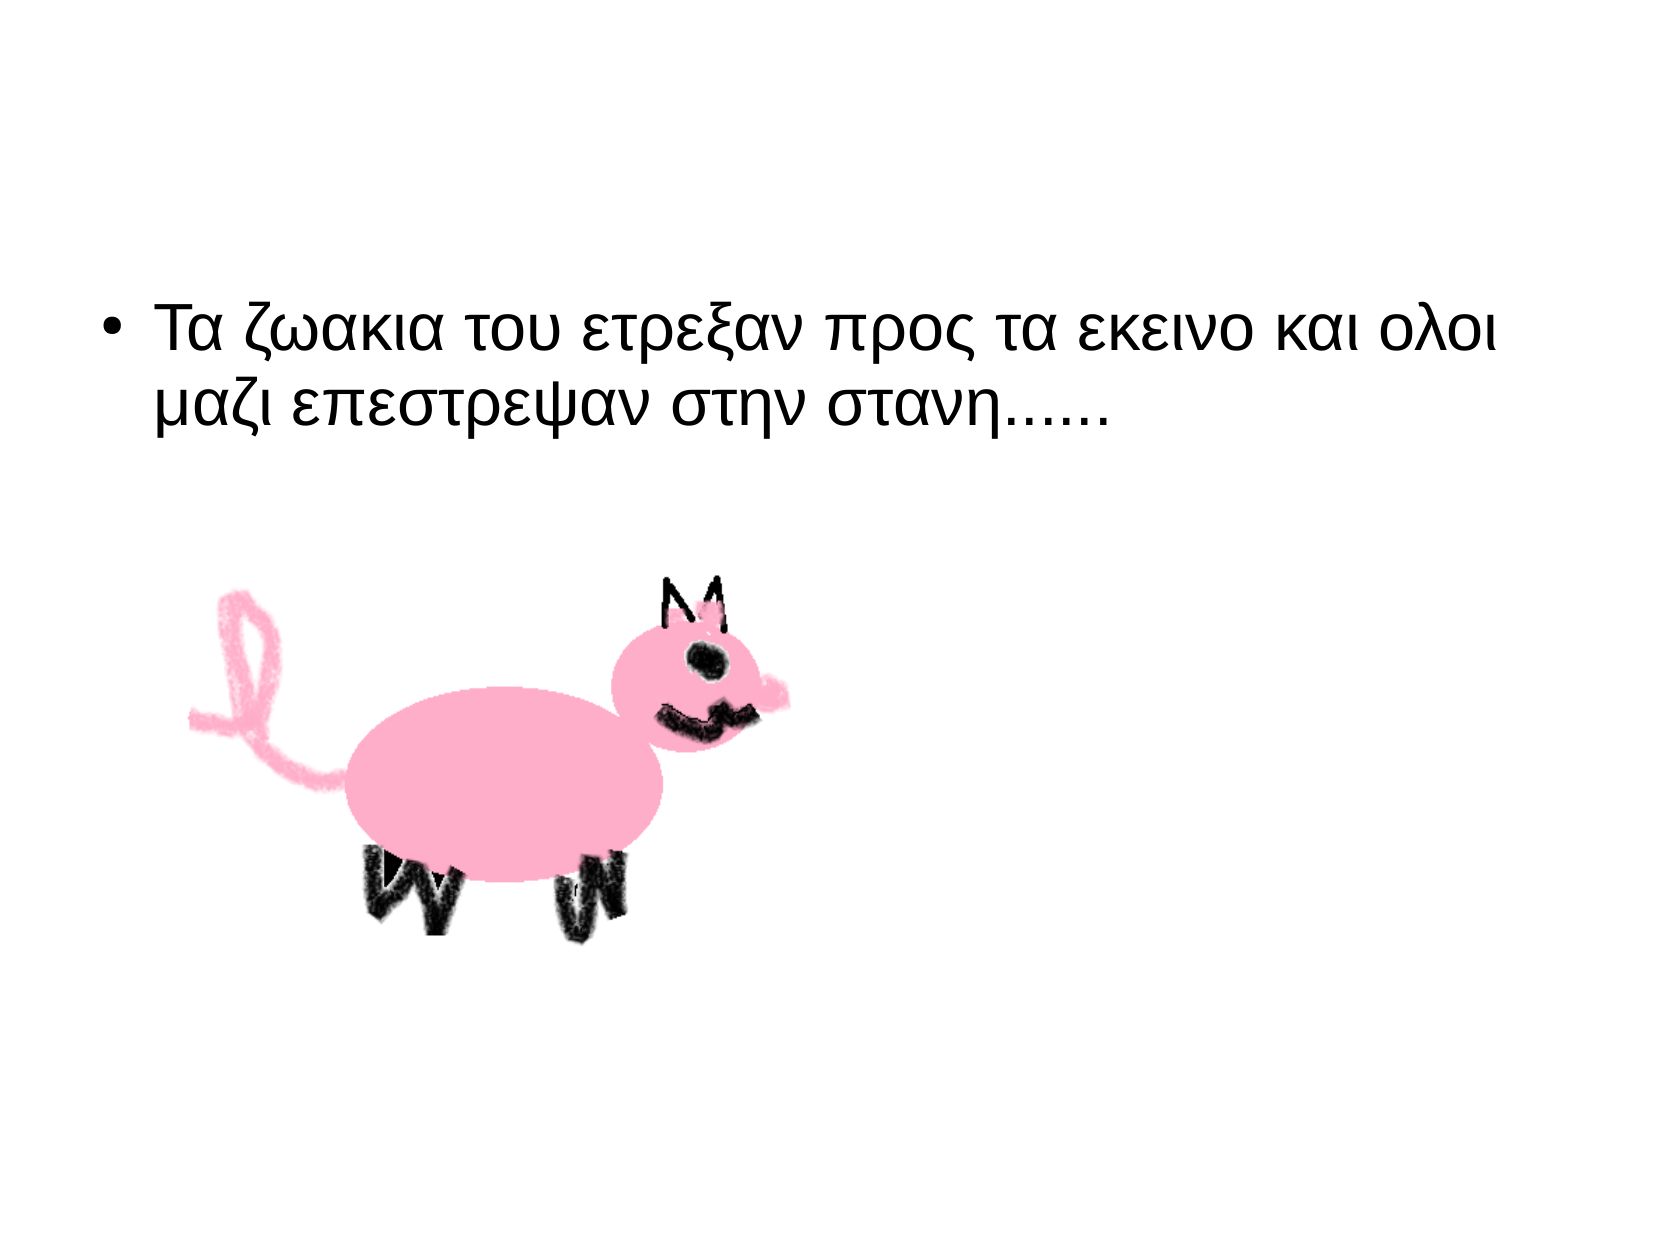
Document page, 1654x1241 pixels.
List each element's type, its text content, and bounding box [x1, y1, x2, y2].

picture [118, 496, 945, 1050]
list Τα ζωακια του ετρεξαν προς τα εκεινο και ολοι μαζι επεστρεψαν στην στανη...... [82, 290, 1538, 1010]
